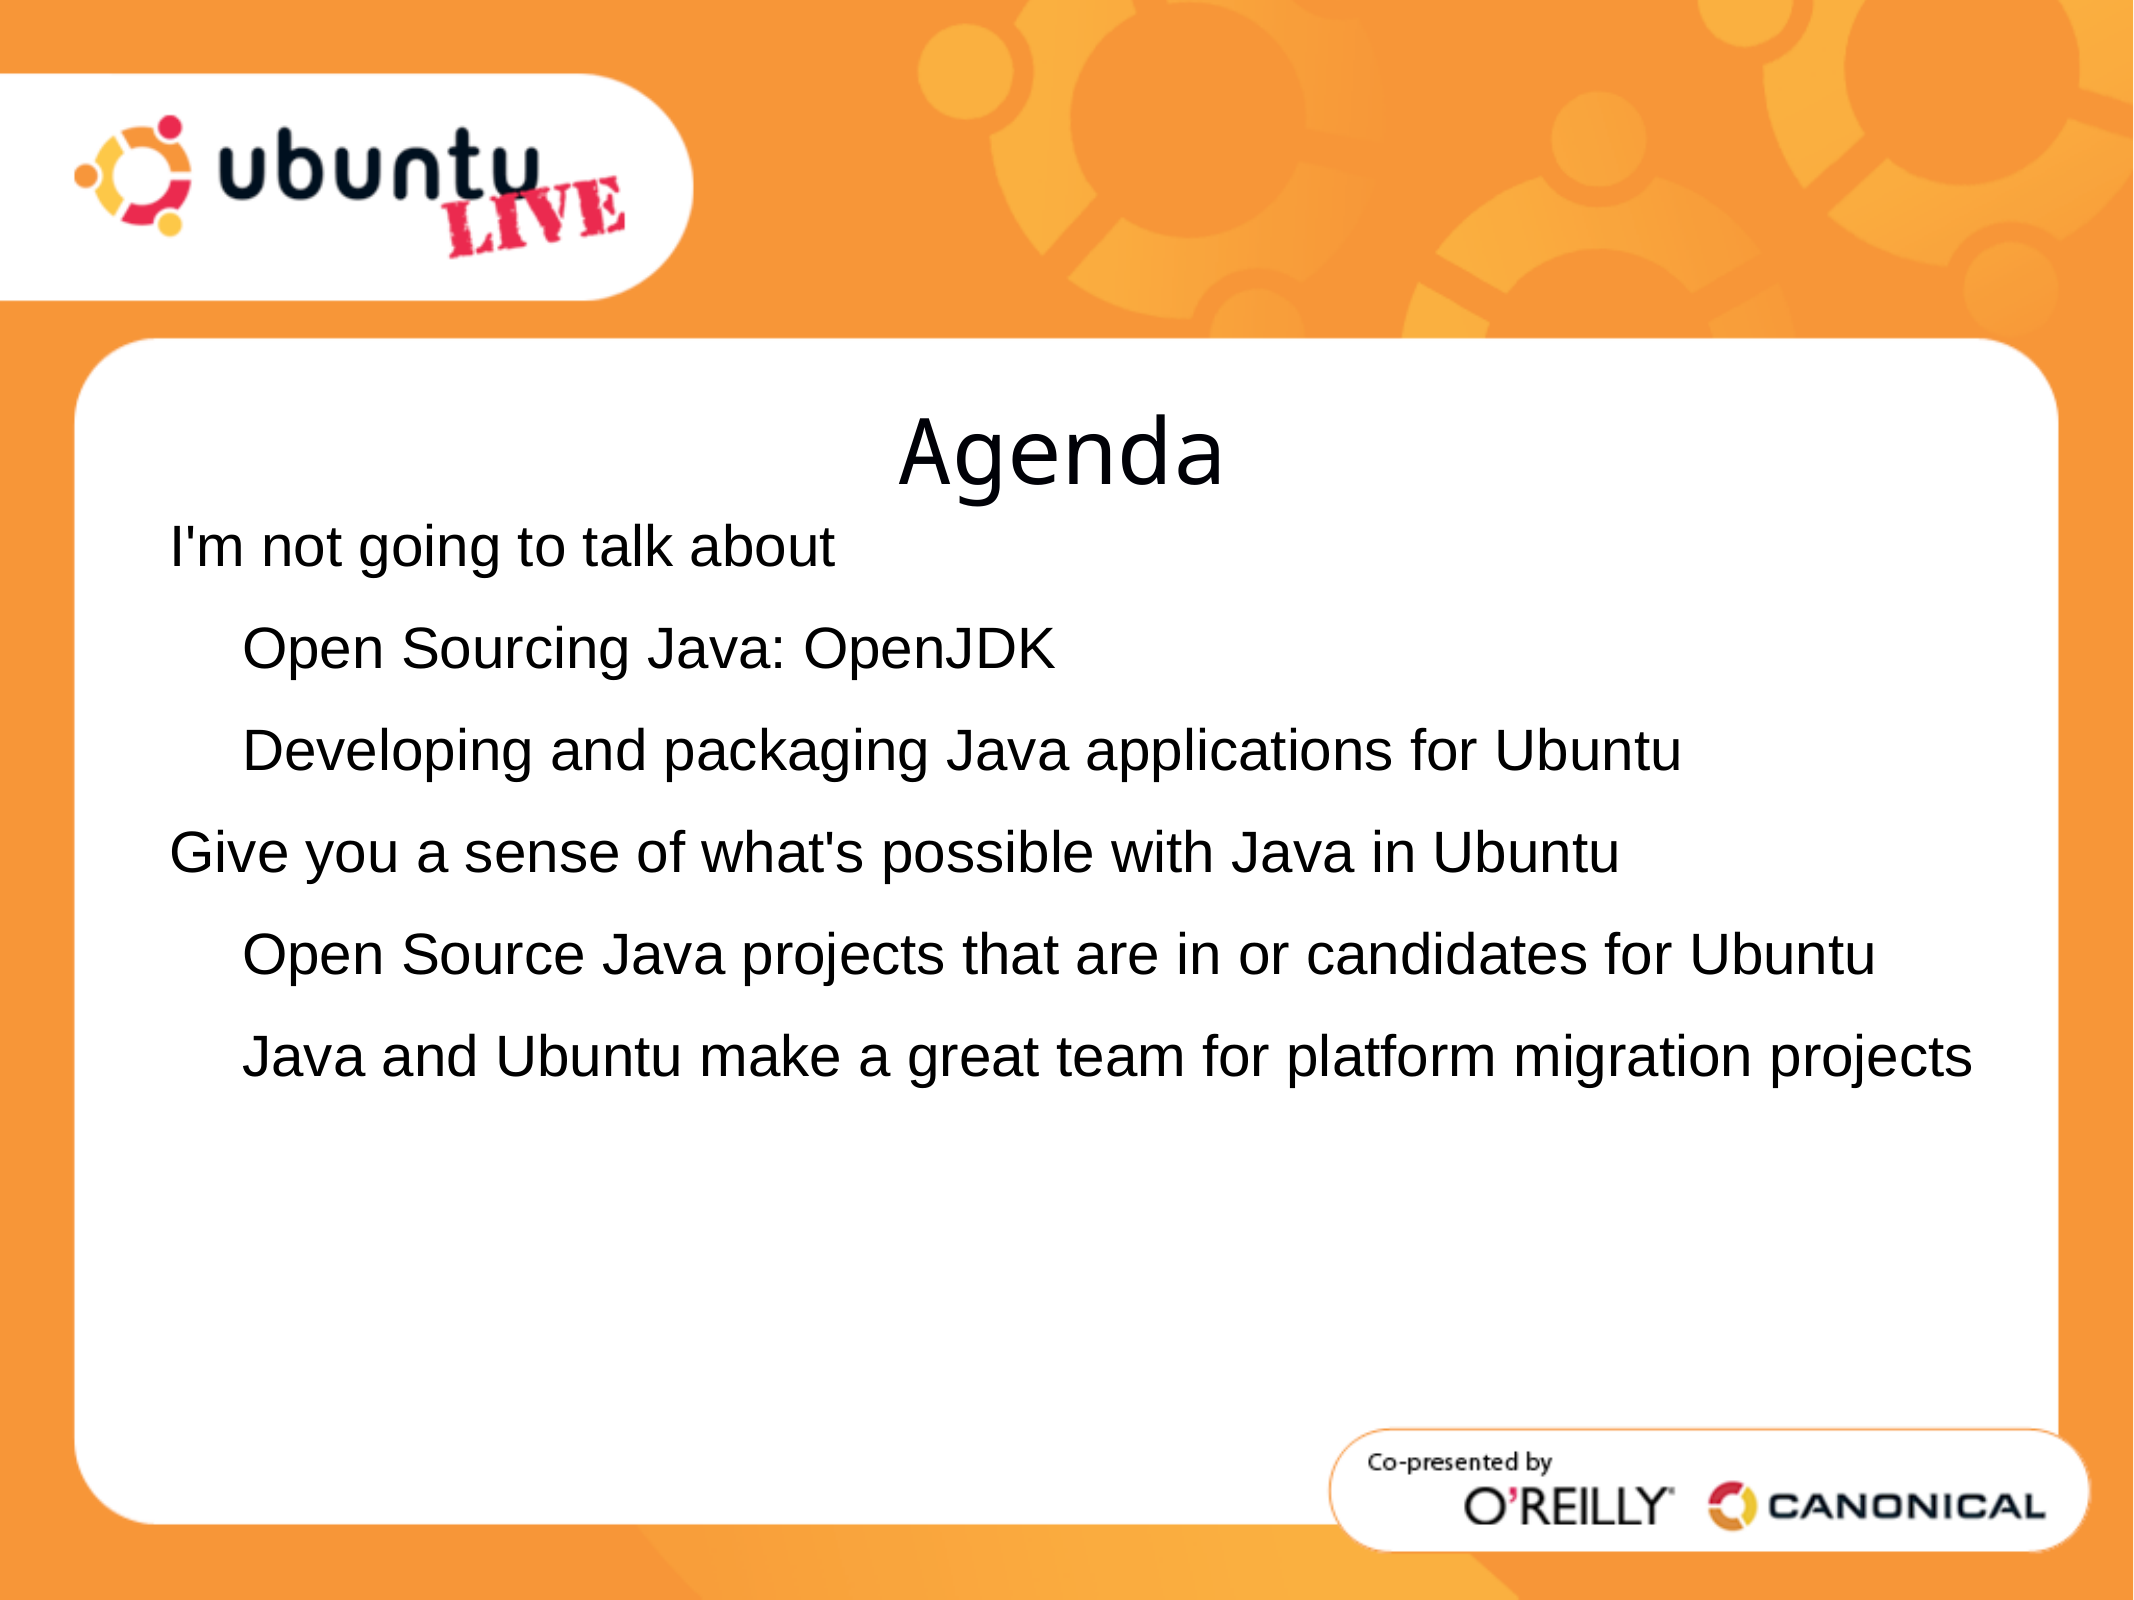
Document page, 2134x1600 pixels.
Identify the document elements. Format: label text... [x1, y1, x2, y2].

title Agenda [127, 382, 1994, 516]
list I'm not going to talk about Open Sourcing Java: OpenJDK Developing and packaging Java applications for Ubuntu Give you a sense of what's possible with Java in Ubuntu Open Source Java projects that are in or candidates for Ubuntu Java and Ubuntu make a great team for platform migration projects [124, 524, 2009, 1505]
picture [0, 0, 2134, 1600]
